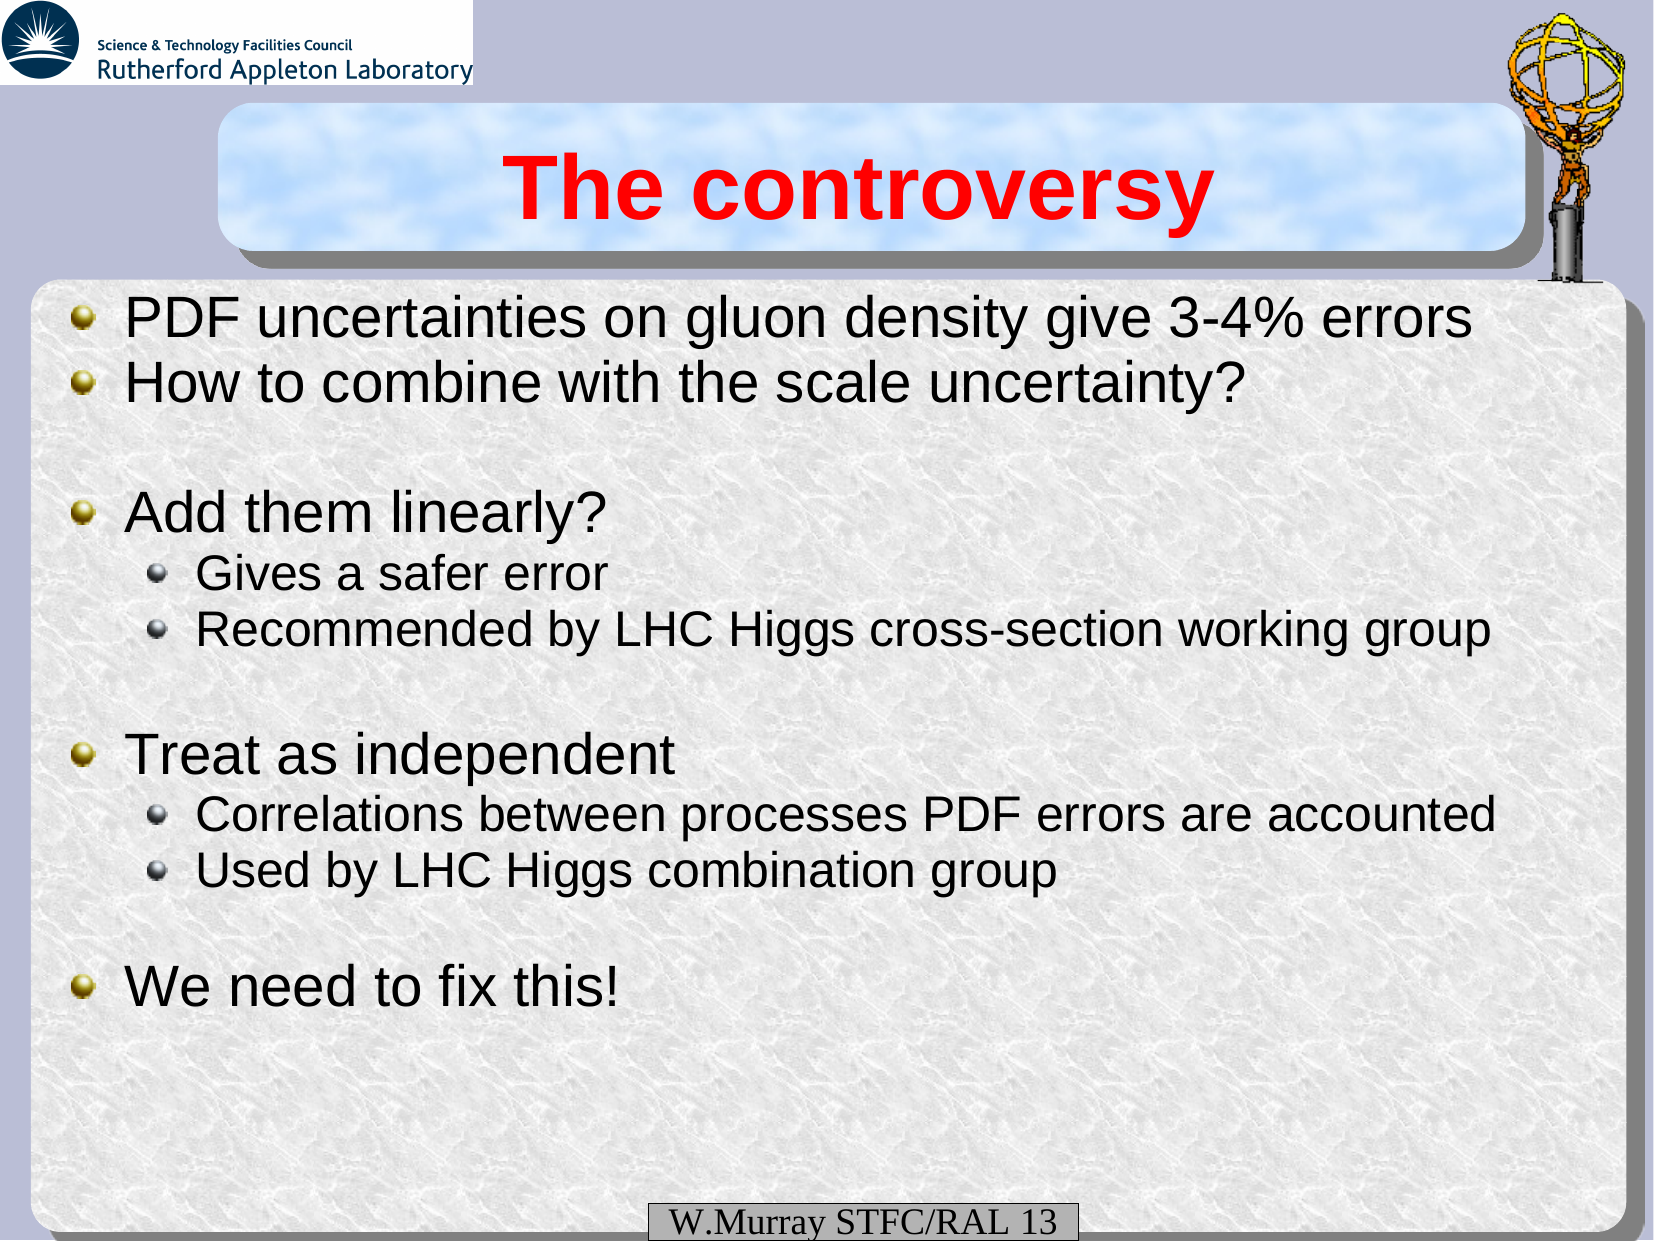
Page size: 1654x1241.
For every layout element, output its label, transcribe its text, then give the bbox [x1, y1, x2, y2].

picture [30, 0, 1654, 1232]
picture [0, 0, 473, 85]
title The controversy [244, 112, 1512, 263]
list PDF uncertainties on gluon density give 3-4% errors How to combine with the scale uncertainty? Add them linearly? Gives a safer error Recommended by LHC Higgs cross-section working group Treat as independent Correlations between processes PDF errors are accounted Used by LHC Higgs combination group We need to fix this! [53, 285, 1588, 1193]
